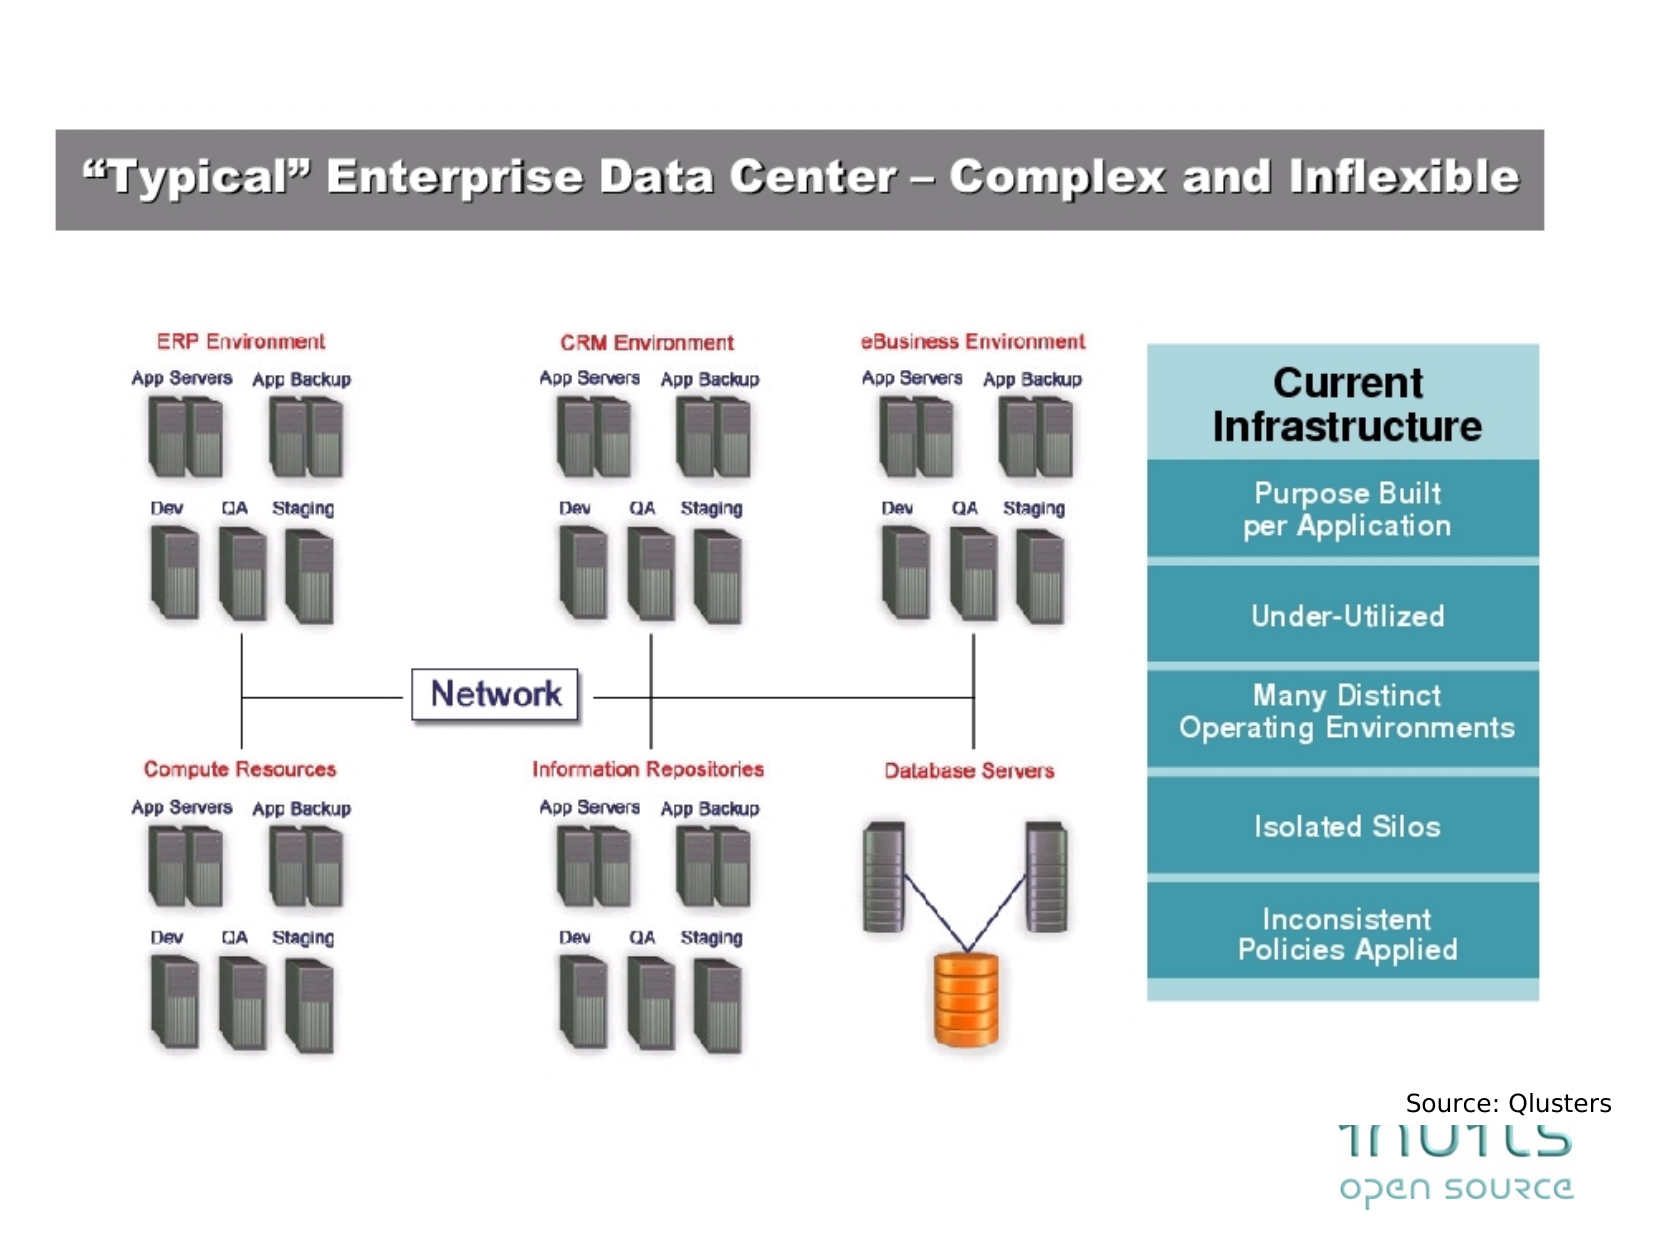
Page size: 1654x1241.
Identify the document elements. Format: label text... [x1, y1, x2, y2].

picture [18, 108, 1576, 1210]
text_box Source: Qlusters [1405, 1089, 1613, 1119]
